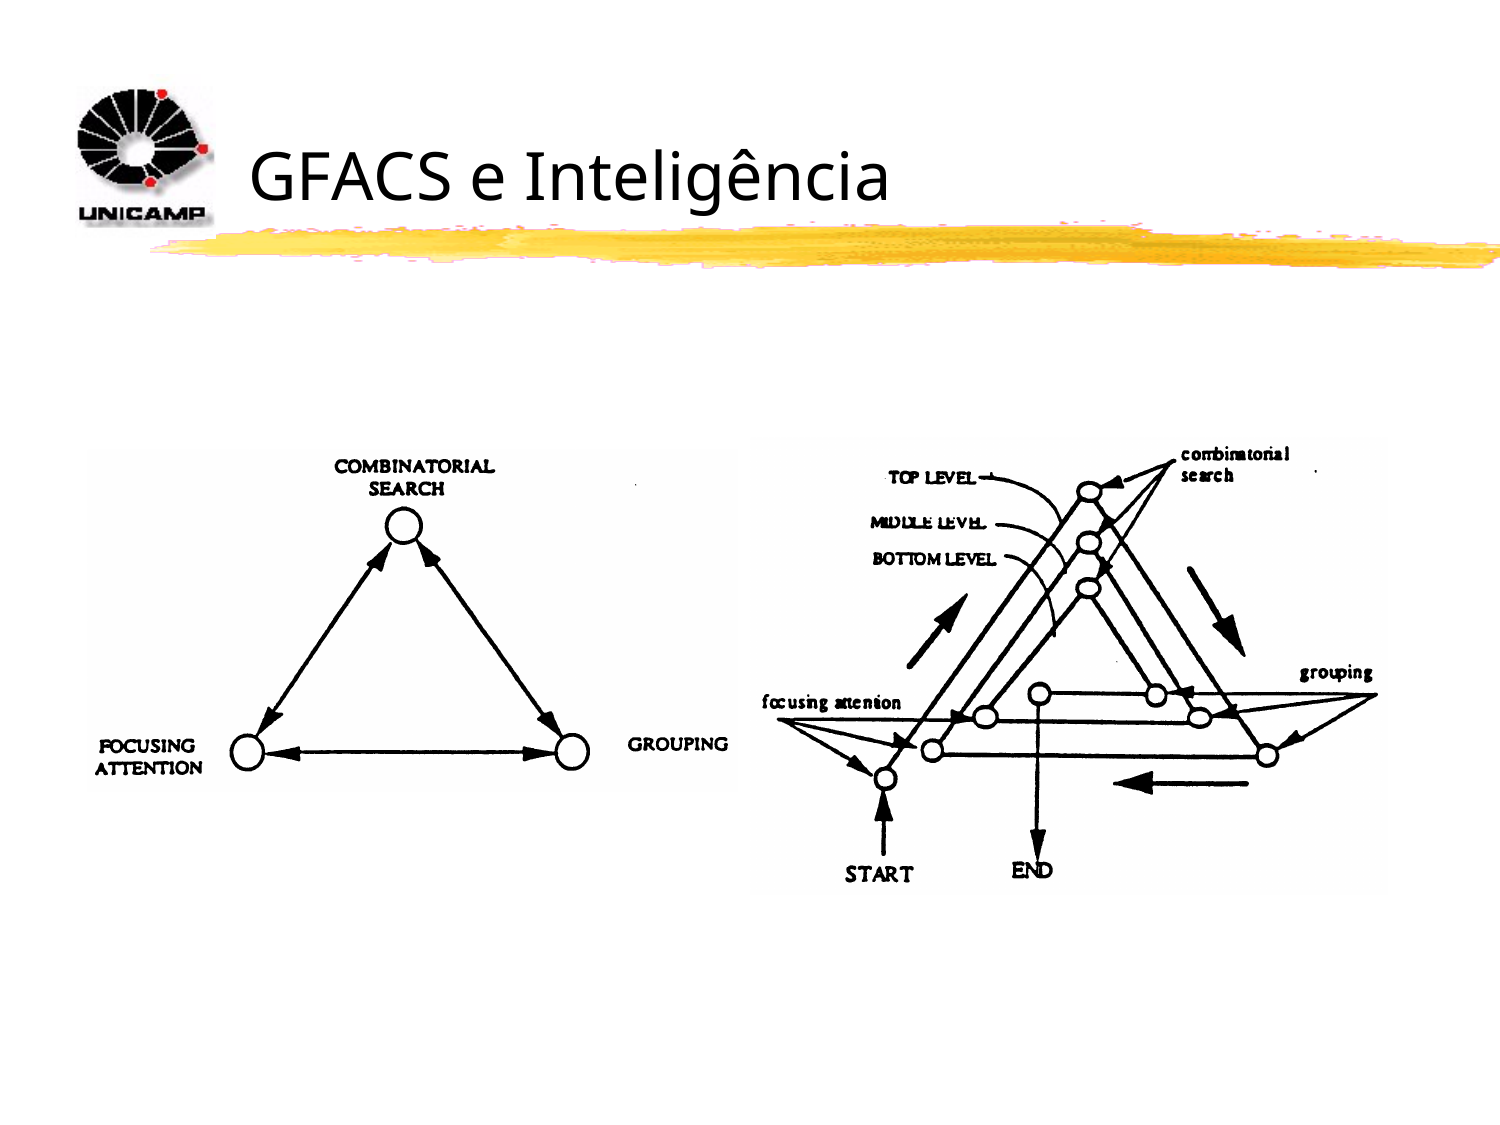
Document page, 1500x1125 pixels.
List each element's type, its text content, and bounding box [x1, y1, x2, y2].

title GFACS e Inteligência [233, 37, 1434, 225]
picture [87, 449, 738, 792]
picture [750, 437, 1388, 895]
picture [75, 74, 1500, 279]
